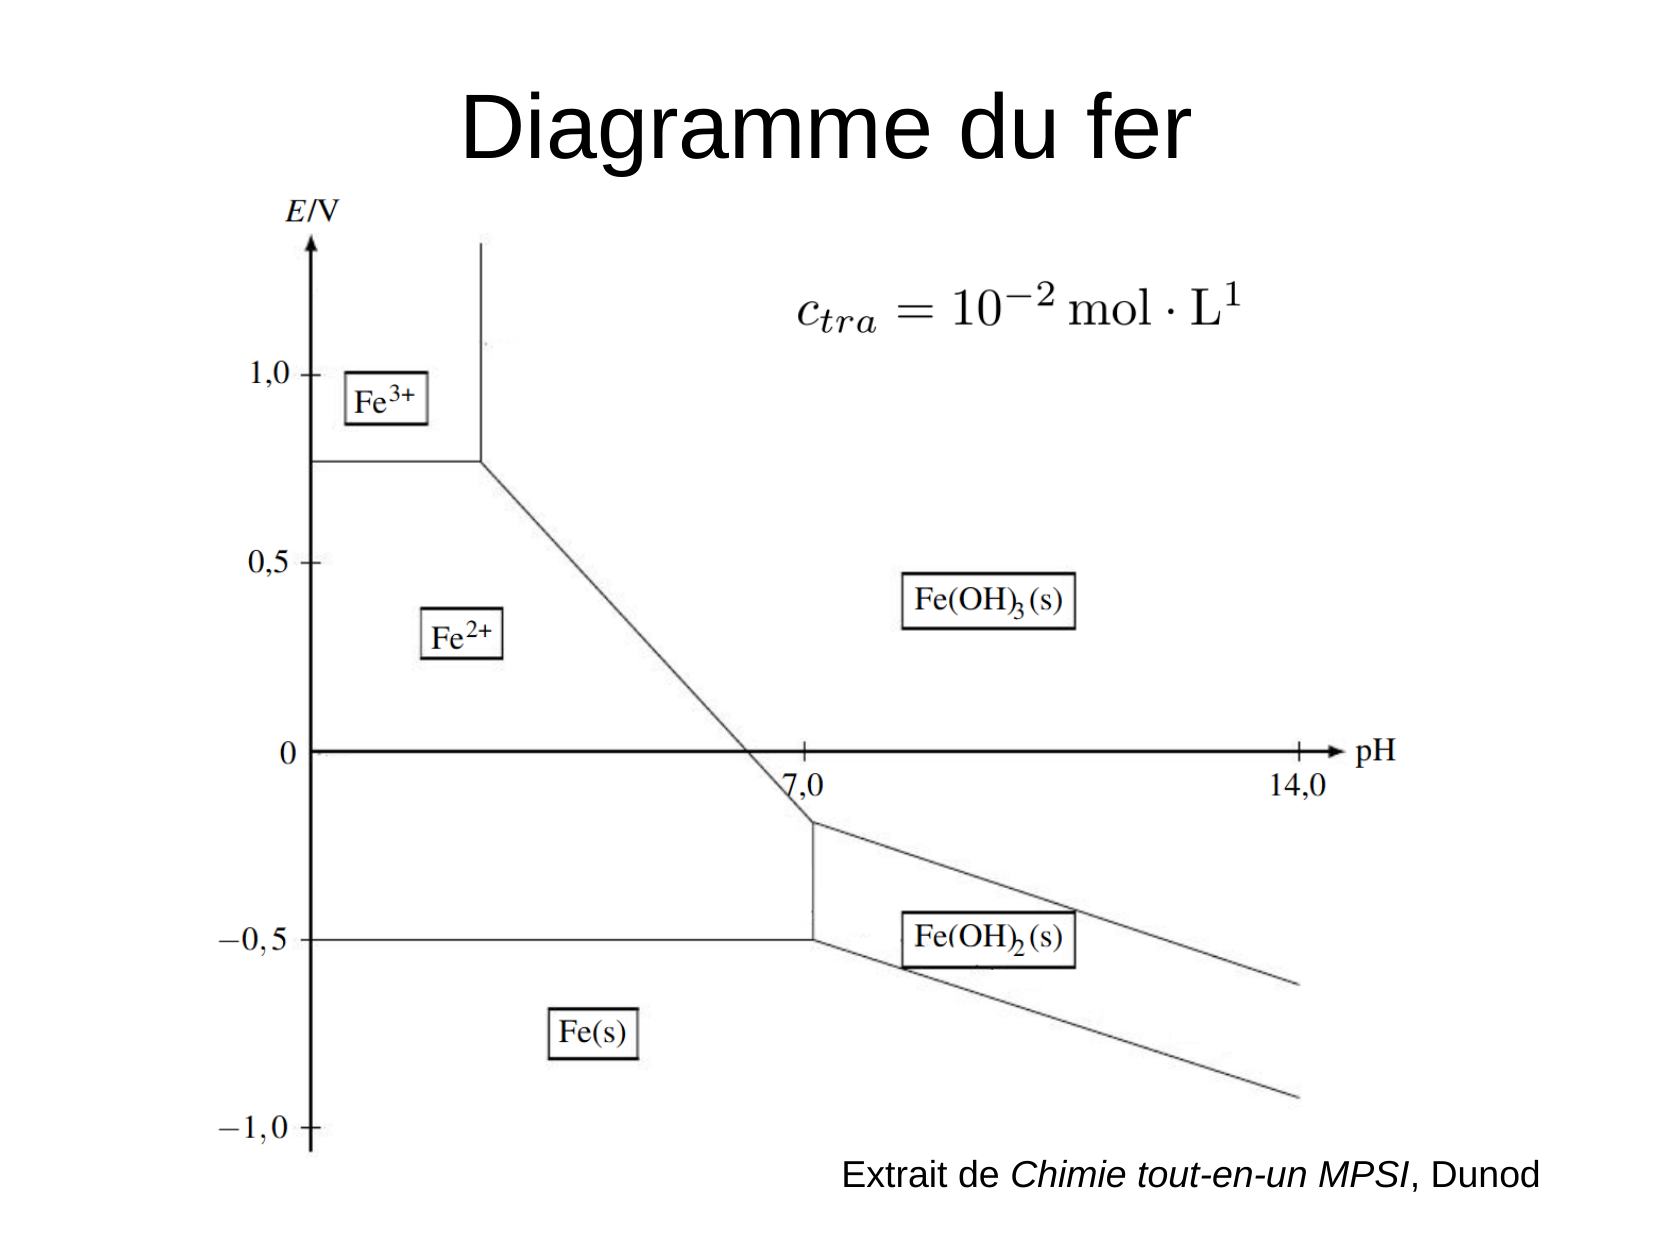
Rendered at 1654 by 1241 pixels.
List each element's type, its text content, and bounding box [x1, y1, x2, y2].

title Diagramme du fer [82, 23, 1571, 231]
text_box Extrait de Chimie tout-en-un MPSI, Dunod [826, 1145, 1556, 1203]
picture [197, 197, 1406, 1158]
